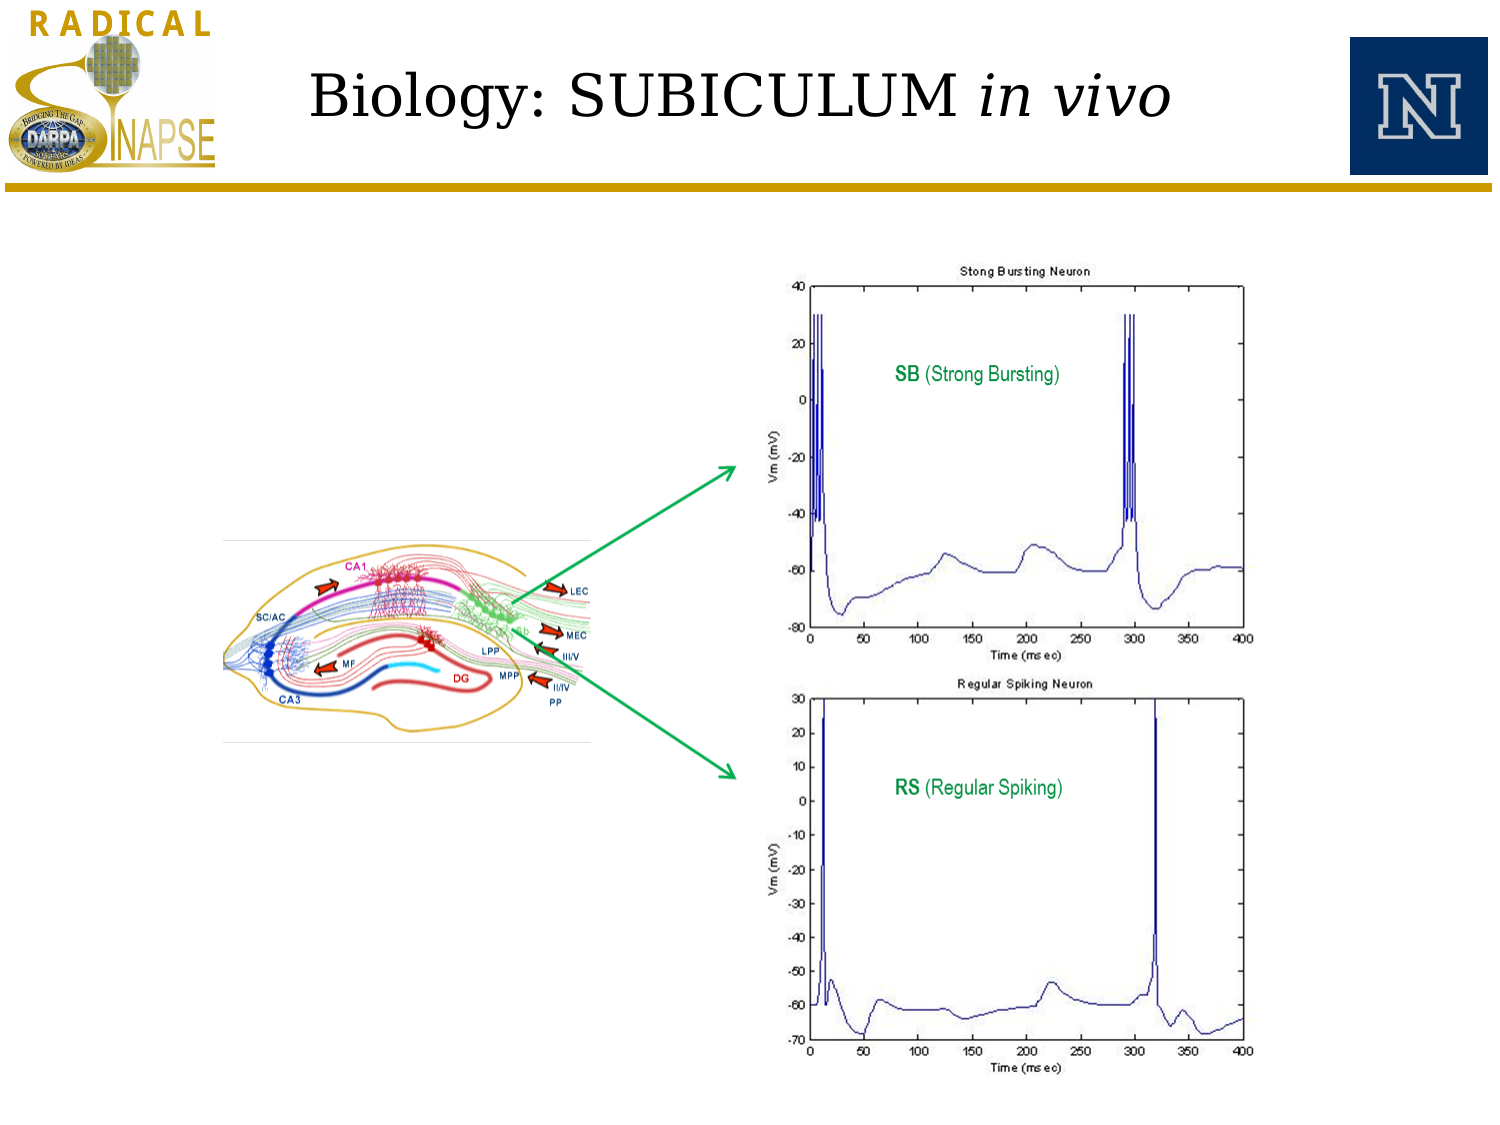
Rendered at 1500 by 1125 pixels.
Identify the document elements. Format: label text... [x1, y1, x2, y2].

text_box Biology: SUBICULUM in vivo [262, 50, 1238, 139]
picture [1350, 37, 1488, 175]
picture [223, 253, 1298, 1088]
